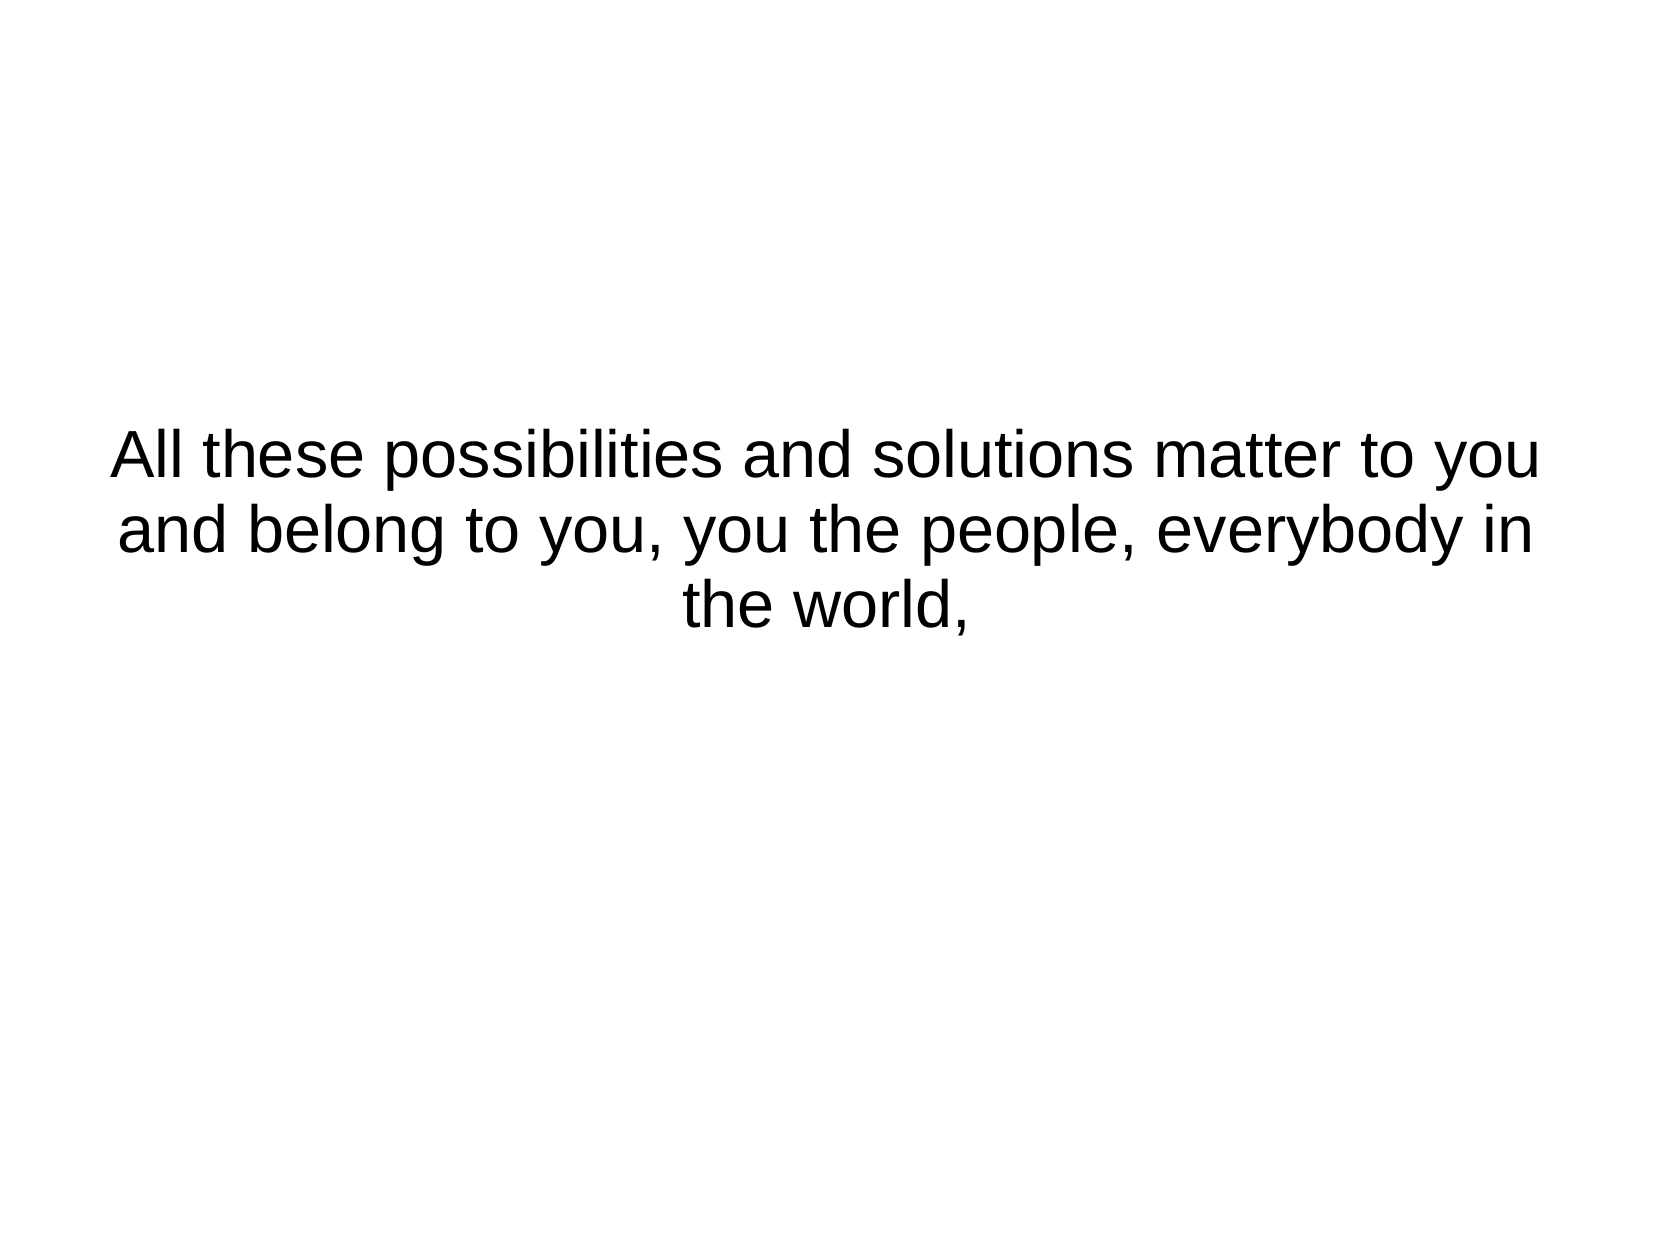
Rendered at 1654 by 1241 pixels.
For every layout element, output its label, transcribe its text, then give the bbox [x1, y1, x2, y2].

subtitle All these possibilities and solutions matter to you and belong to you, you the people, everybody in the world, [82, 49, 1571, 1010]
